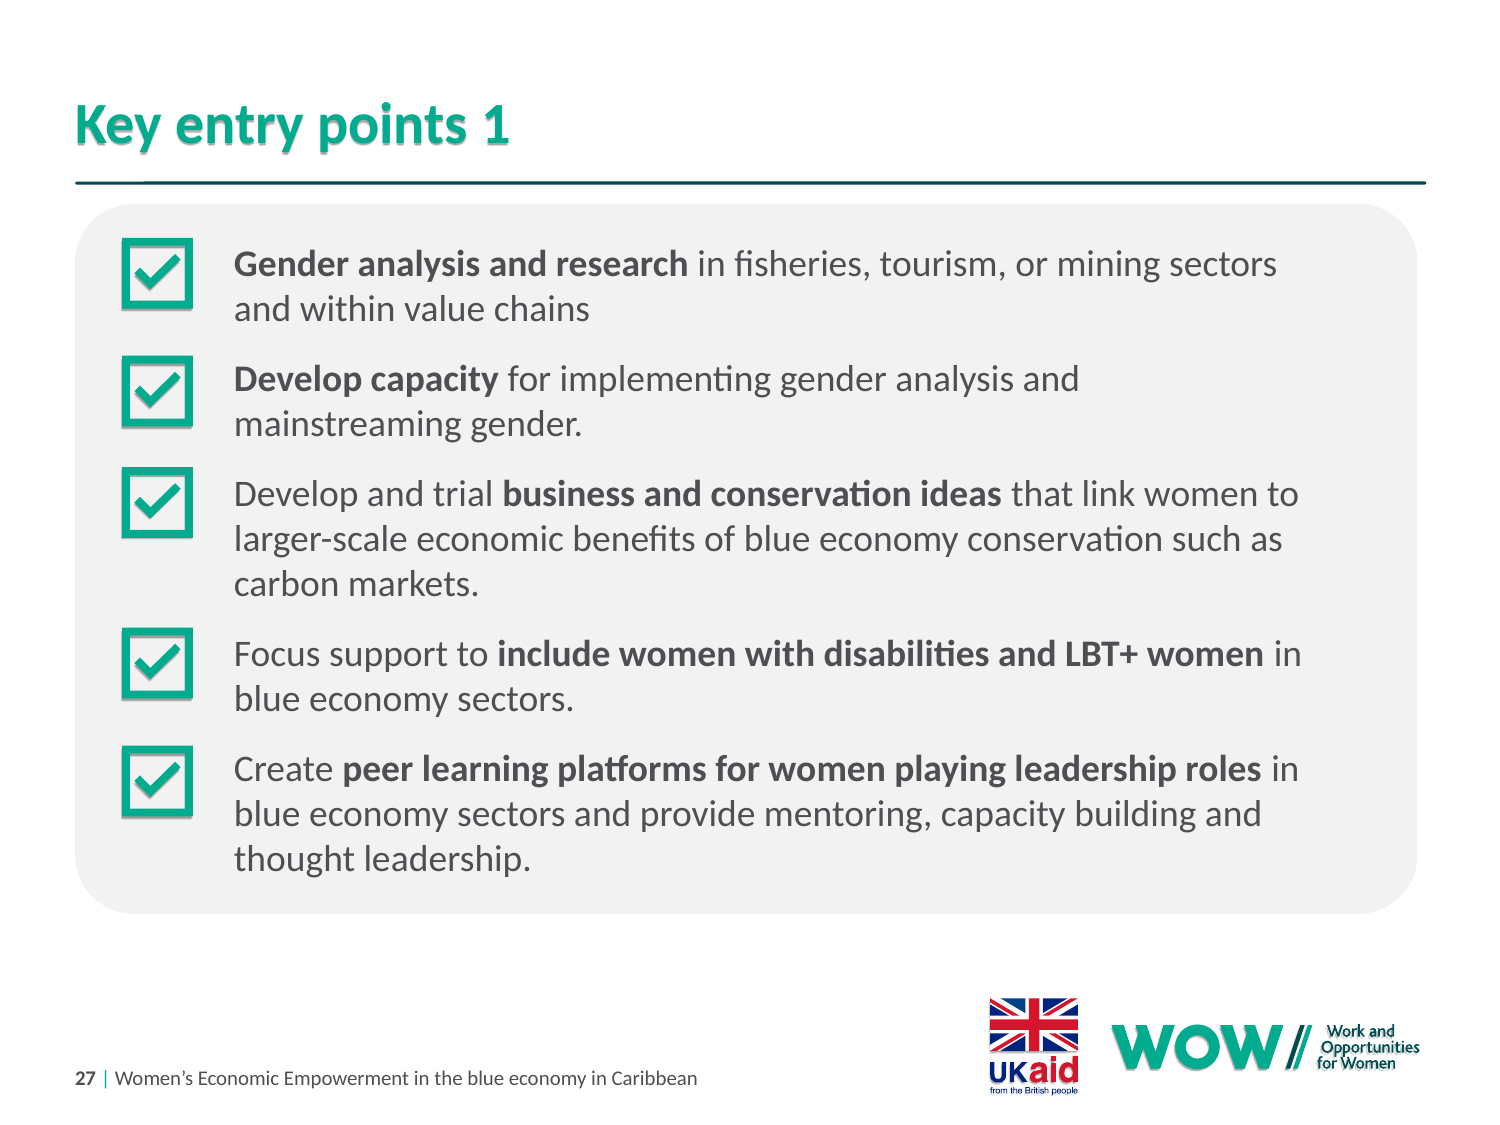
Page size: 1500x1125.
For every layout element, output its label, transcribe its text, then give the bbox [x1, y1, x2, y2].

title Key entry points 1 [75, 51, 1424, 165]
picture [93, 209, 222, 566]
text_box Gender analysis and research in fisheries, tourism, or mining sectors and within value chains Develop capacity for implementing gender analysis and mainstreaming gender. Develop and trial business and conservation ideas that link women to larger-scale economic benefits of blue economy conservation such as carbon markets. Focus support to include women with disabilities and LBT+ women in blue economy sectors. Create peer learning platforms for women playing leadership roles in blue economy sectors and provide mentoring, capacity building and thought leadership. [75, 203, 1418, 914]
text_box 27 | Women’s Economic Empowerment in the blue economy in Caribbean [75, 1032, 852, 1093]
text_box [50, 224, 1399, 1003]
picture [93, 599, 222, 845]
